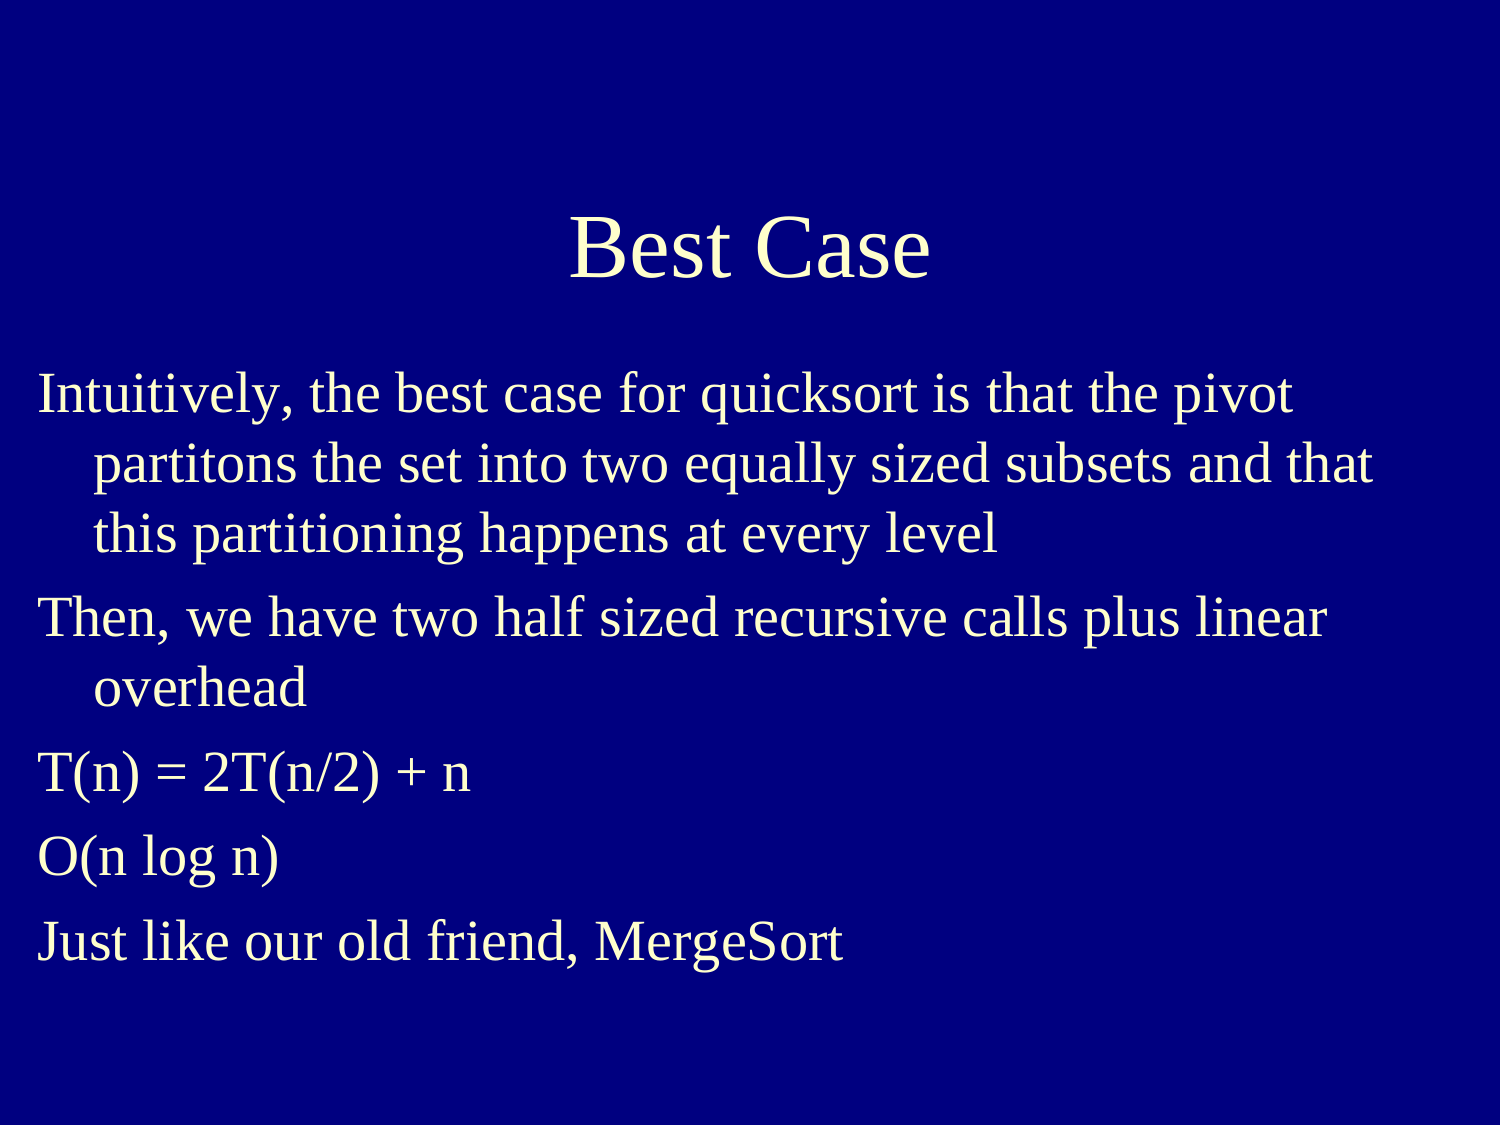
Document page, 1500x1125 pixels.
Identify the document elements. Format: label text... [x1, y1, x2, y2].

list Intuitively, the best case for quicksort is that the pivot partitons the set into two equally sized subsets and that this partitioning happens at every level Then, we have two half sized recursive calls plus linear overhead T(n) = 2T(n/2) + n O(n log n) Just like our old friend, MergeSort [22, 347, 1482, 1026]
title Best Case [22, 145, 1480, 336]
